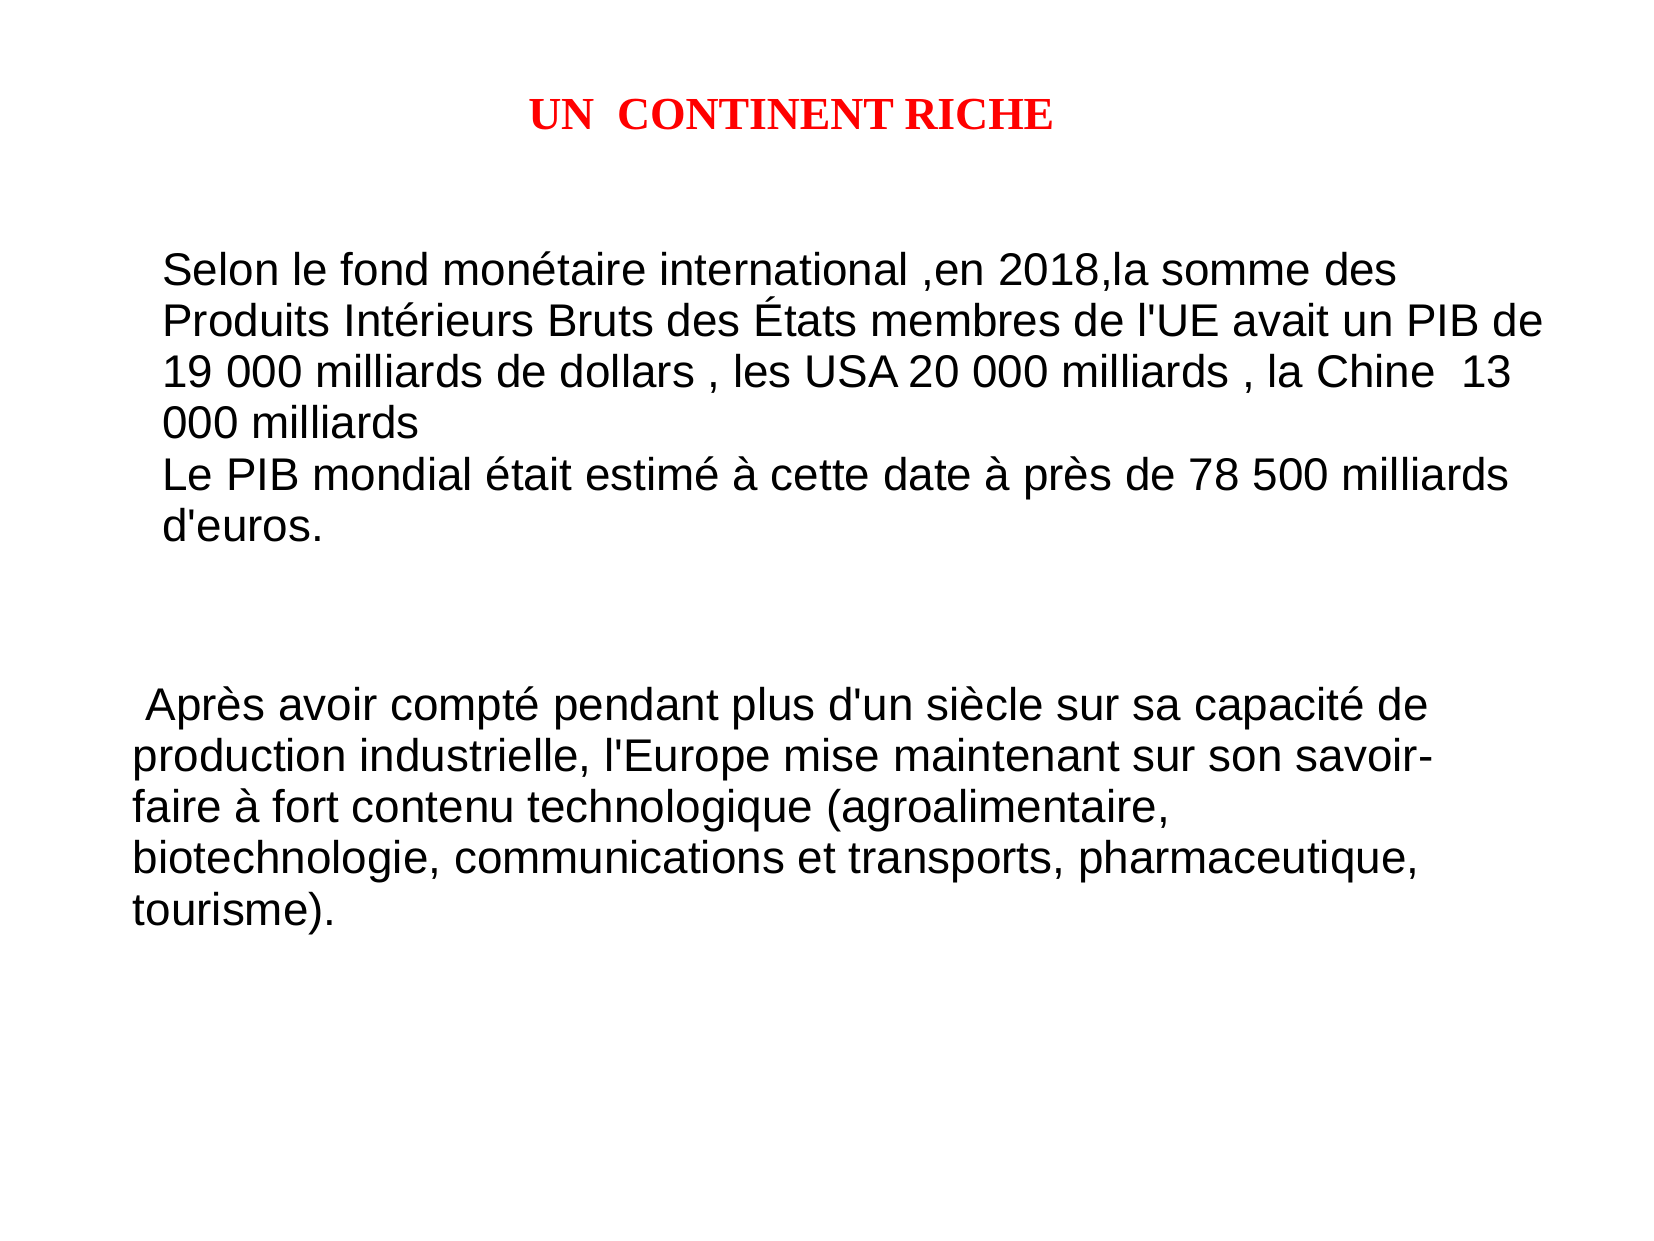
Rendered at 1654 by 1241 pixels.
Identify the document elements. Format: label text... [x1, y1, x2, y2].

text_box Après avoir compté pendant plus d'un siècle sur sa capacité de production industrielle, l'Europe mise maintenant sur son savoir-faire à fort contenu technologique (agroalimentaire, biotechnologie, communications et transports, pharmaceutique, tourisme). [118, 620, 1506, 1045]
text_box Selon le fond monétaire international ,en 2018,la somme des Produits Intérieurs Bruts des États membres de l'UE avait un PIB de 19 000 milliards de dollars , les USA 20 000 milliards , la Chine 13 000 milliards Le PIB mondial était estimé à cette date à près de 78 500 milliards d'euros. [147, 236, 1565, 705]
text_box UN CONTINENT RICHE [501, 81, 1070, 148]
